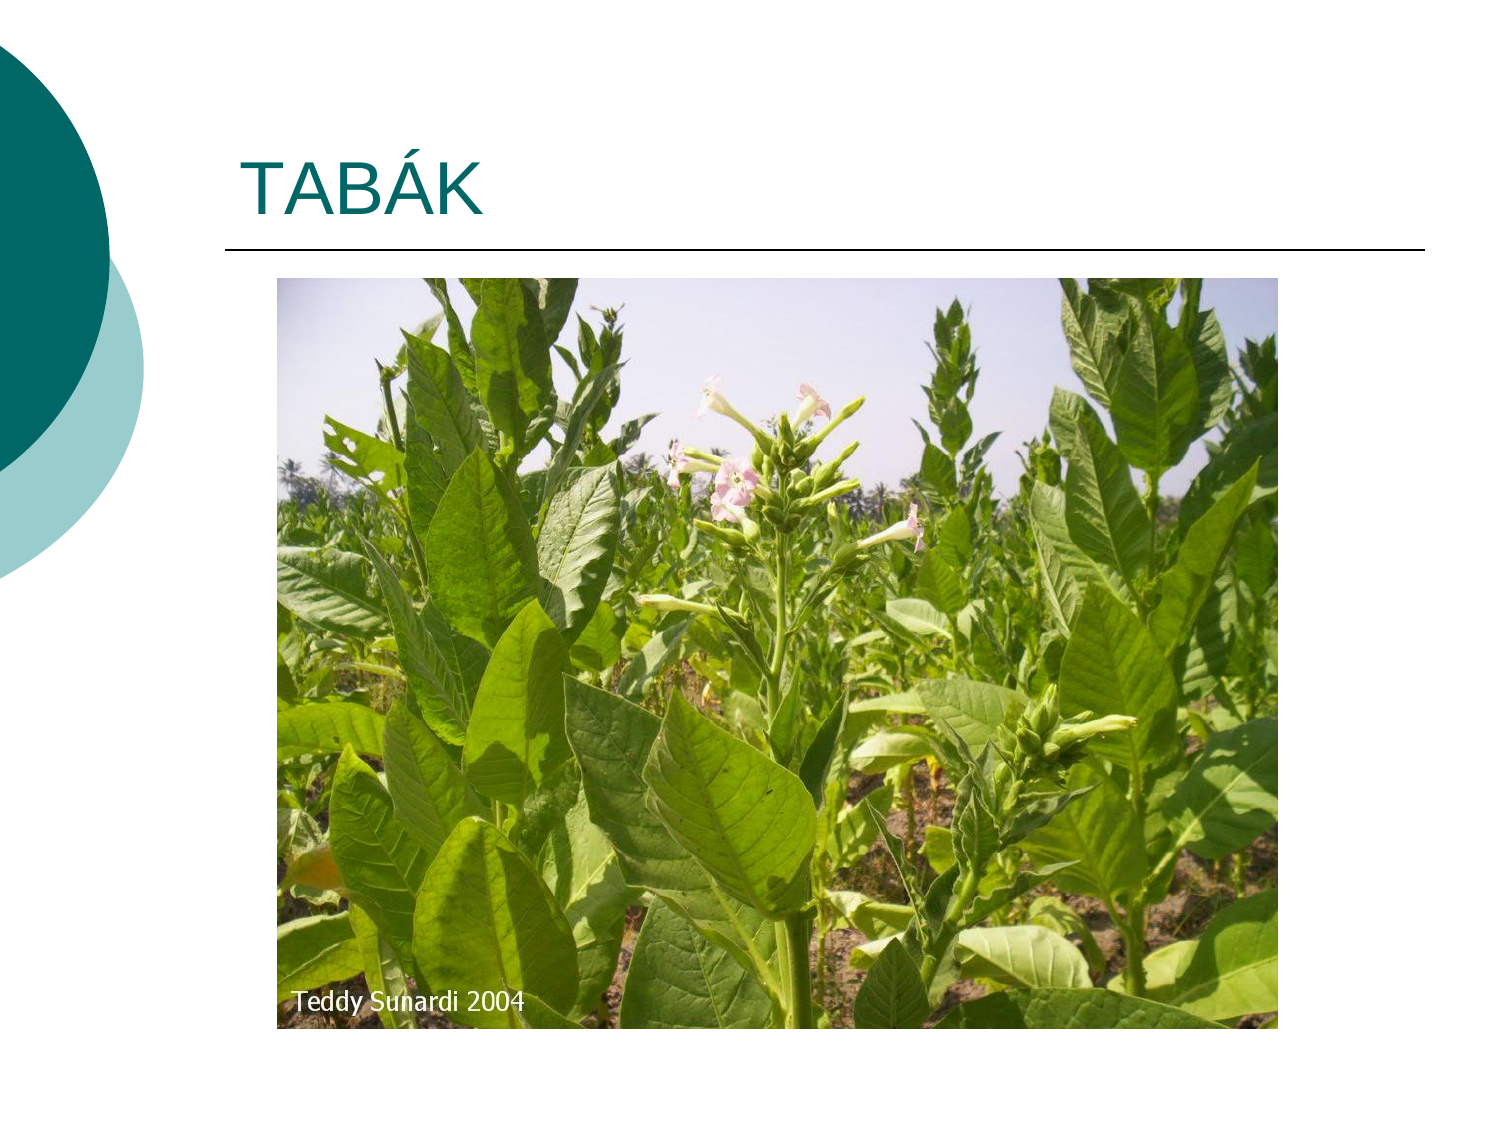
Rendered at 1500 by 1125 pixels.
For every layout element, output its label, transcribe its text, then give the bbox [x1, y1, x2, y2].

title TABÁK [224, 49, 1425, 237]
picture [277, 278, 1278, 1029]
